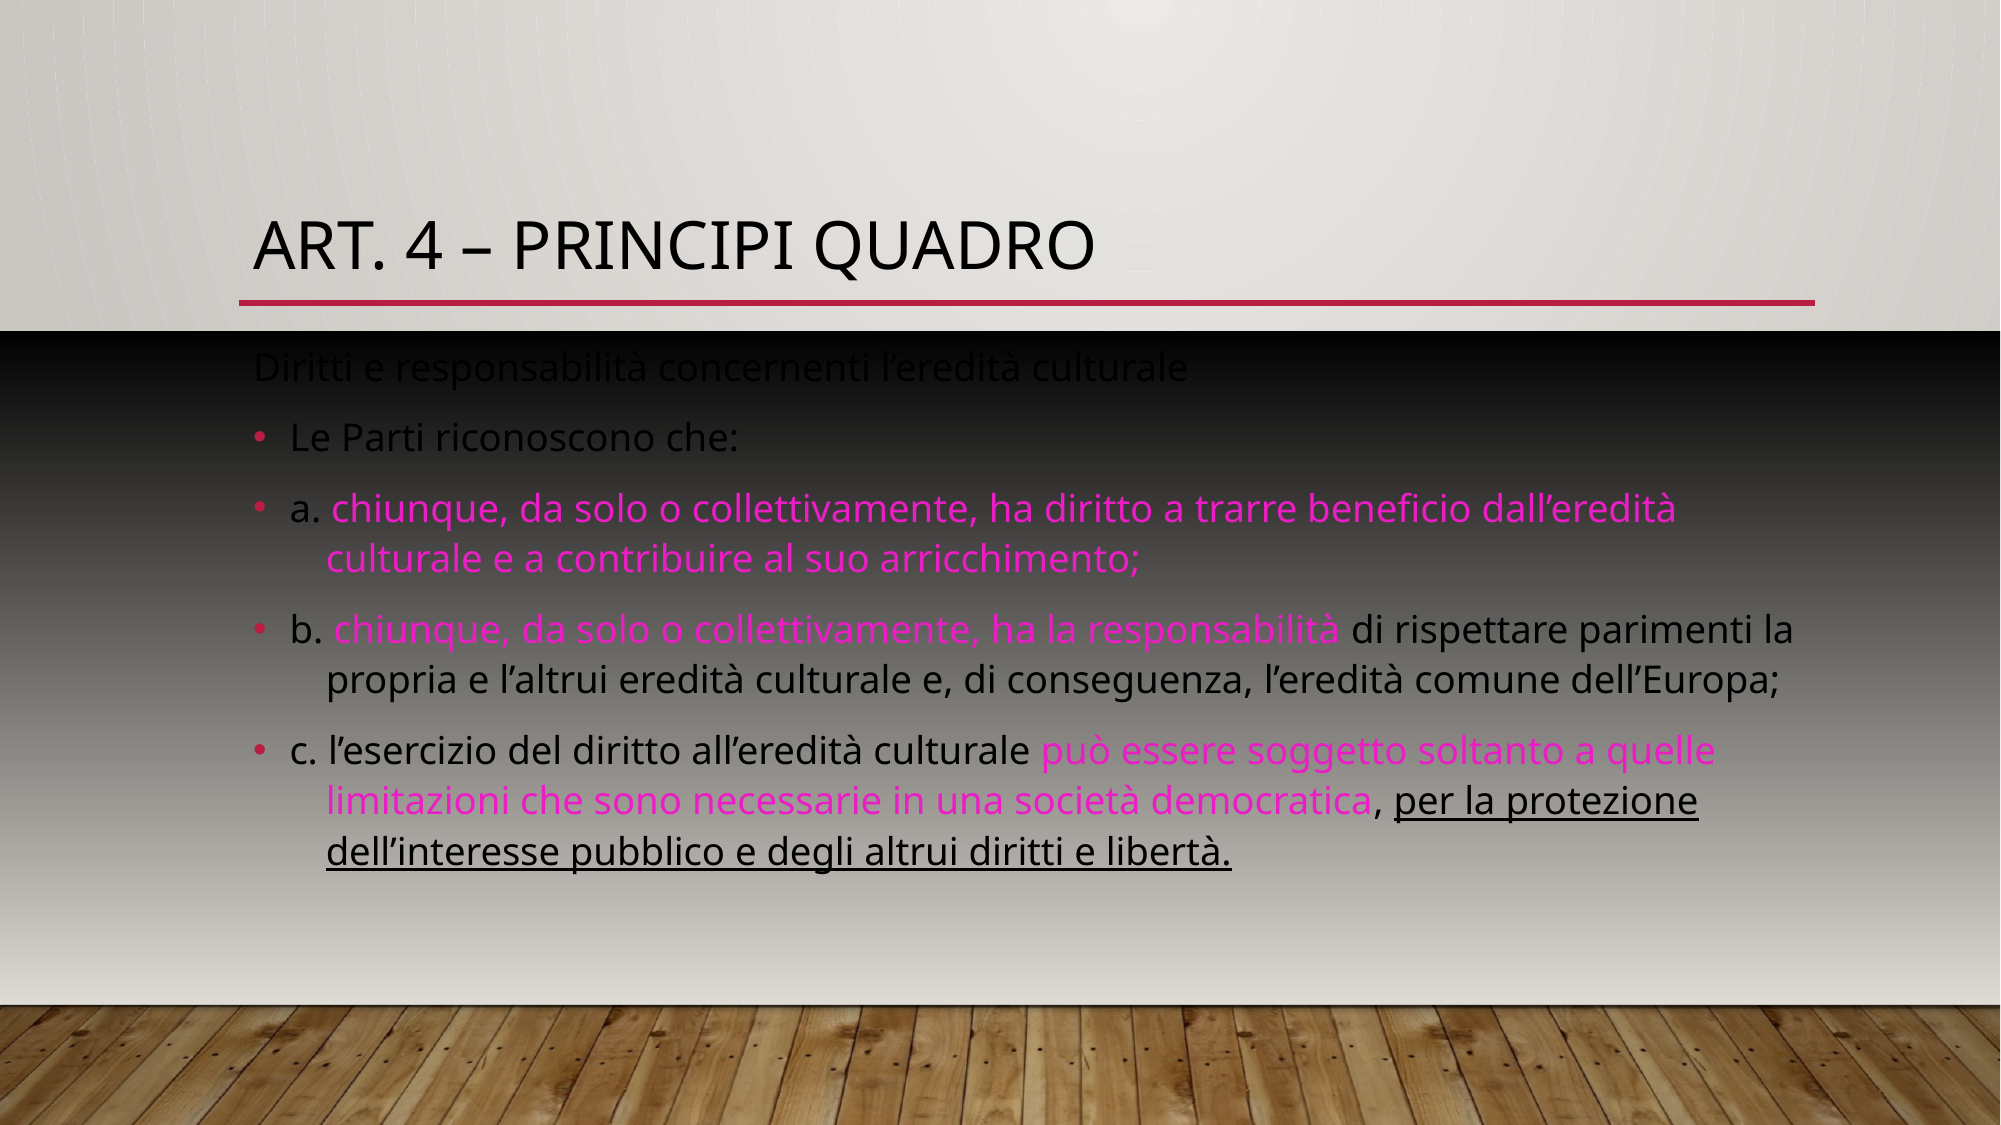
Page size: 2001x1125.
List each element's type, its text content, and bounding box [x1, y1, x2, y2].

title Art. 4 – principi quadro [238, 131, 1814, 305]
list Diritti e responsabilità concernenti l’eredità culturale Le Parti riconoscono che: a. chiunque, da solo o collettivamente, ha diritto a trarre beneficio dall’eredità culturale e a contribuire al suo arricchimento; b. chiunque, da solo o collettivamente, ha la responsabilità di rispettare parimenti la propria e l’altrui eredità culturale e, di conseguenza, l’eredità comune dell’Europa; c. l’esercizio del diritto all’eredità culturale può essere soggetto soltanto a quelle limitazioni che sono necessarie in una società democratica, per la protezione dell’interesse pubblico e degli altrui diritti e libertà. [238, 330, 1814, 897]
